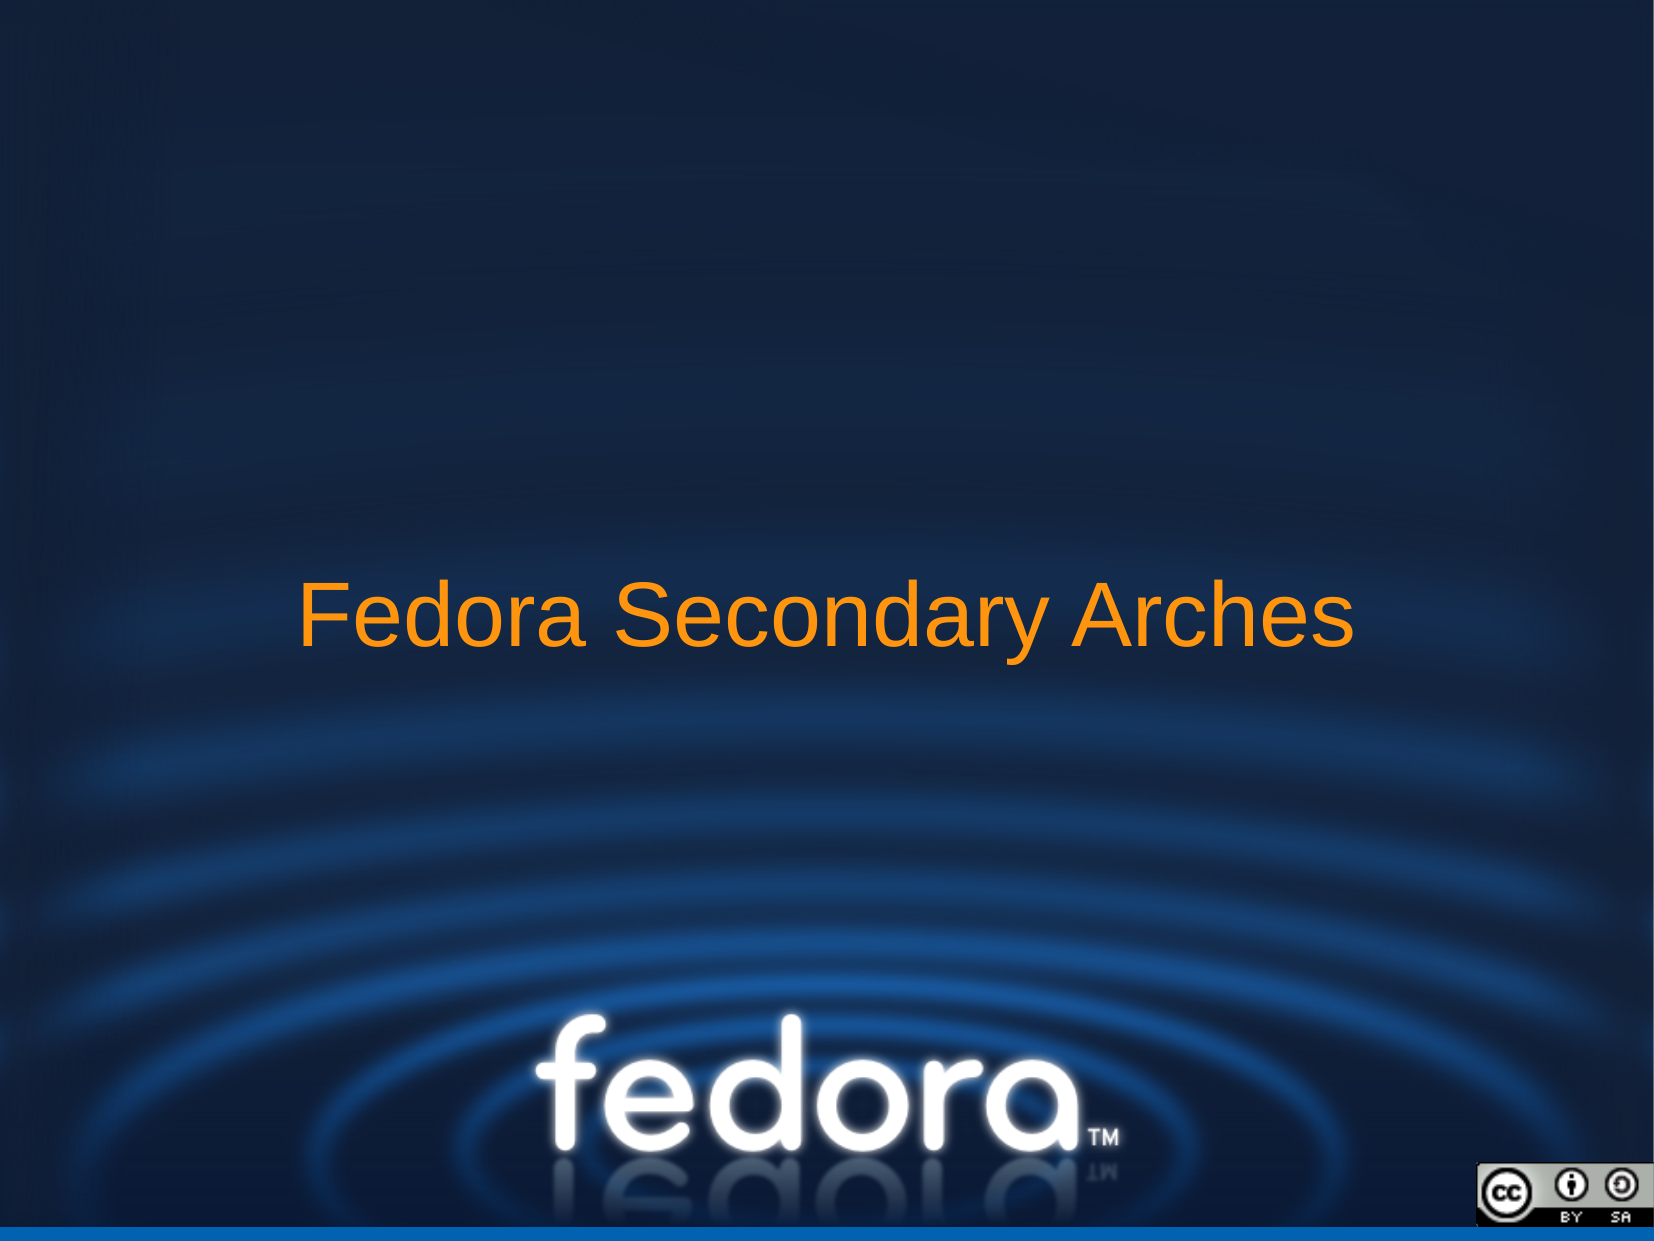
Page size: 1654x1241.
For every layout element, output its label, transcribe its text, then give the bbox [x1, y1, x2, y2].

title Fedora Secondary Arches [121, 102, 1534, 1126]
picture [0, 0, 1654, 1227]
